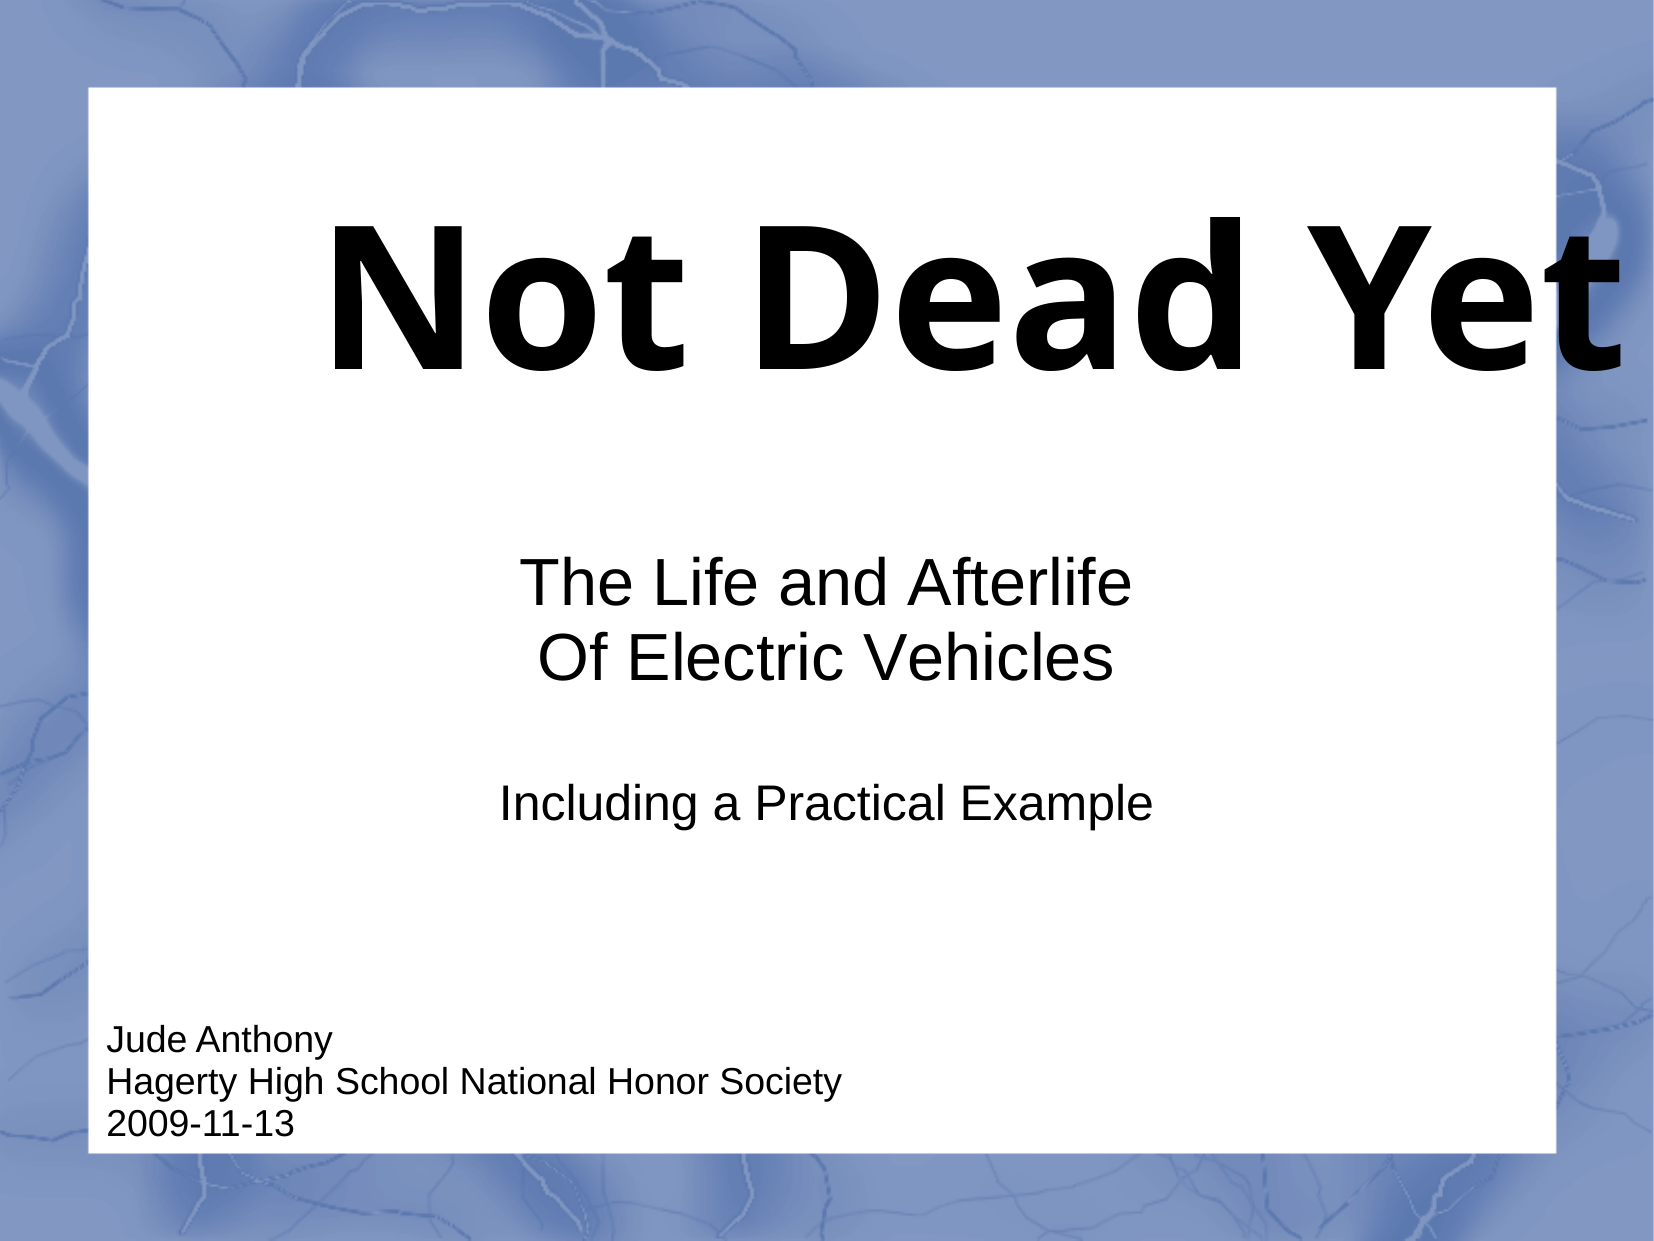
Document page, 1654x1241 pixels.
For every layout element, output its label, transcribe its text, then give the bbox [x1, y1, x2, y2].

text_box Jude Anthony Hagerty High School National Honor Society 2009-11-13 [91, 1010, 858, 1152]
subtitle The Life and Afterlife Of Electric Vehicles [103, 516, 1551, 724]
text_box Not Dead Yet [302, 148, 1351, 473]
picture [0, 0, 1654, 1241]
text_box Including a Practical Example [484, 767, 1170, 839]
